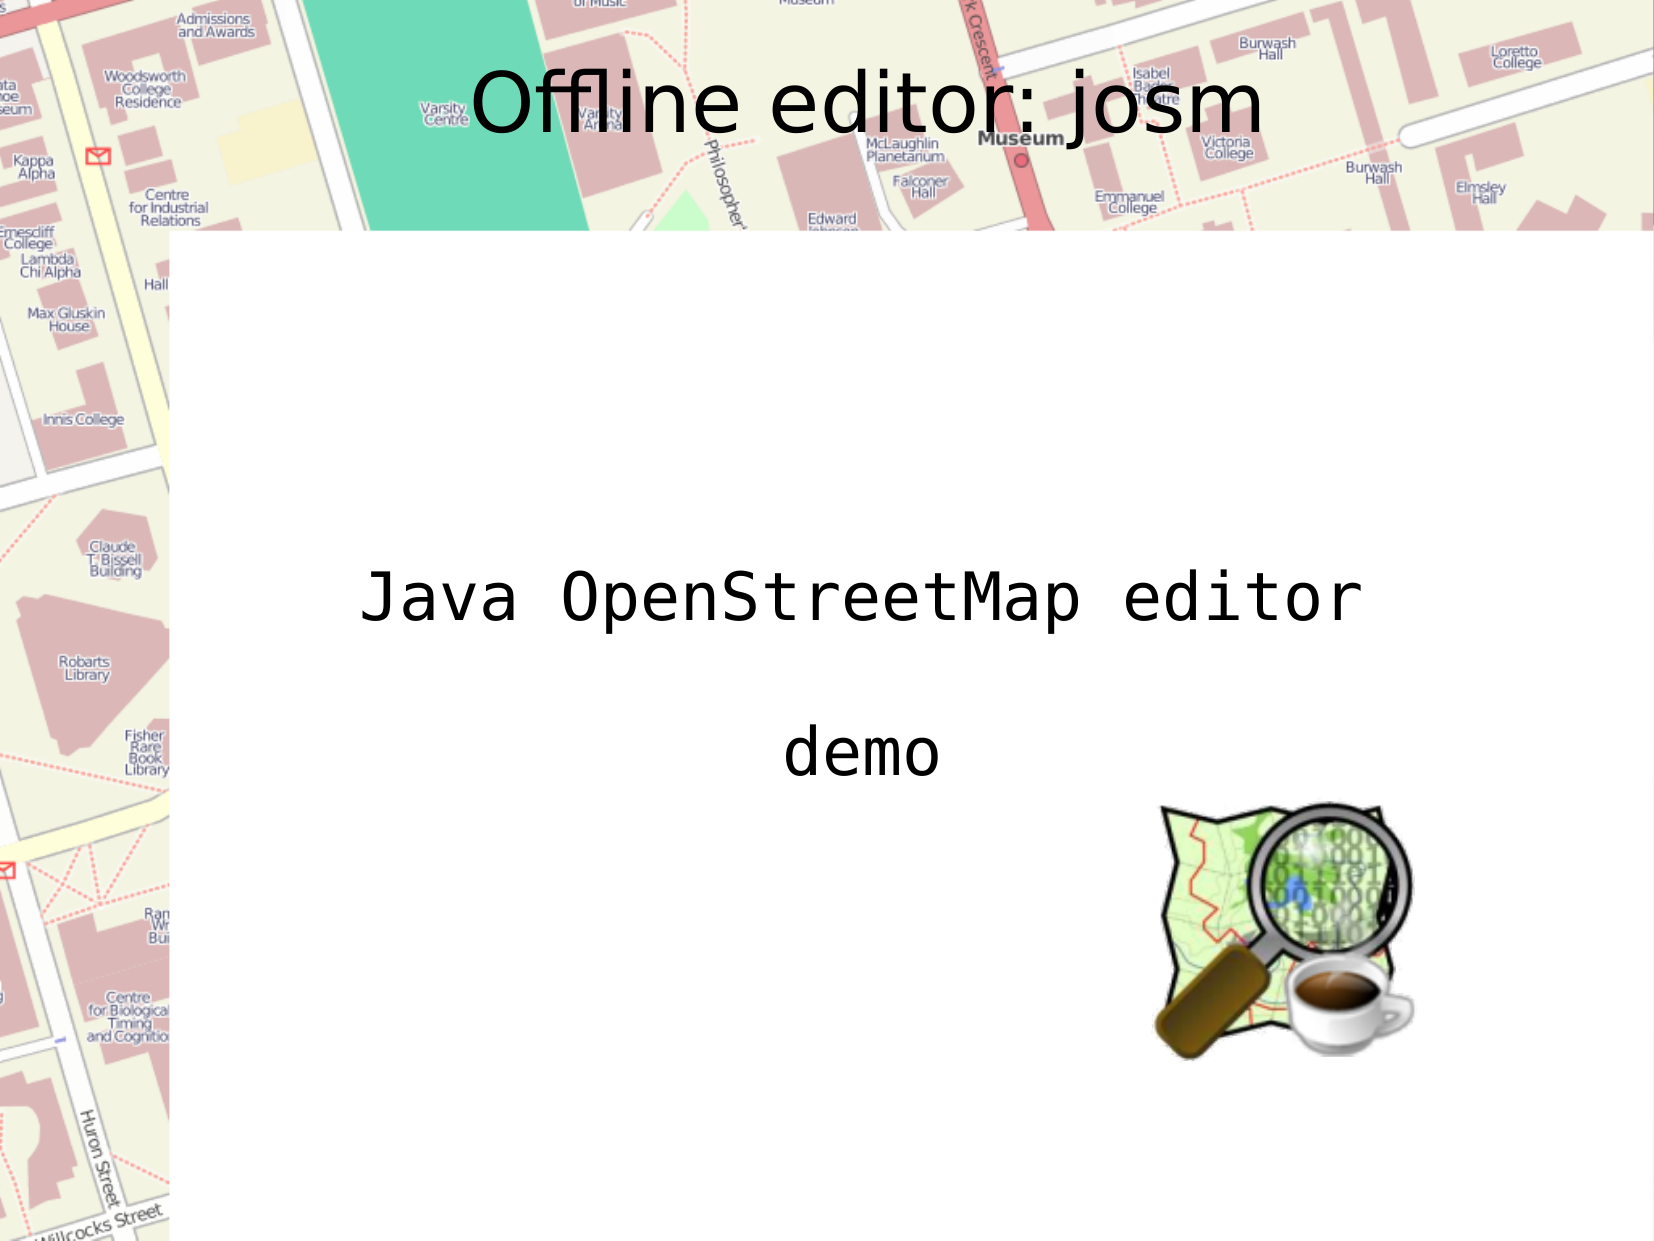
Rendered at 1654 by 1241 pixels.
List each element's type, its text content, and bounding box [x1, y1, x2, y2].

picture [0, 0, 1654, 1241]
subtitle Java OpenStreetMap editor demo [187, 344, 1538, 1006]
title Offline editor: josm [124, 0, 1613, 208]
